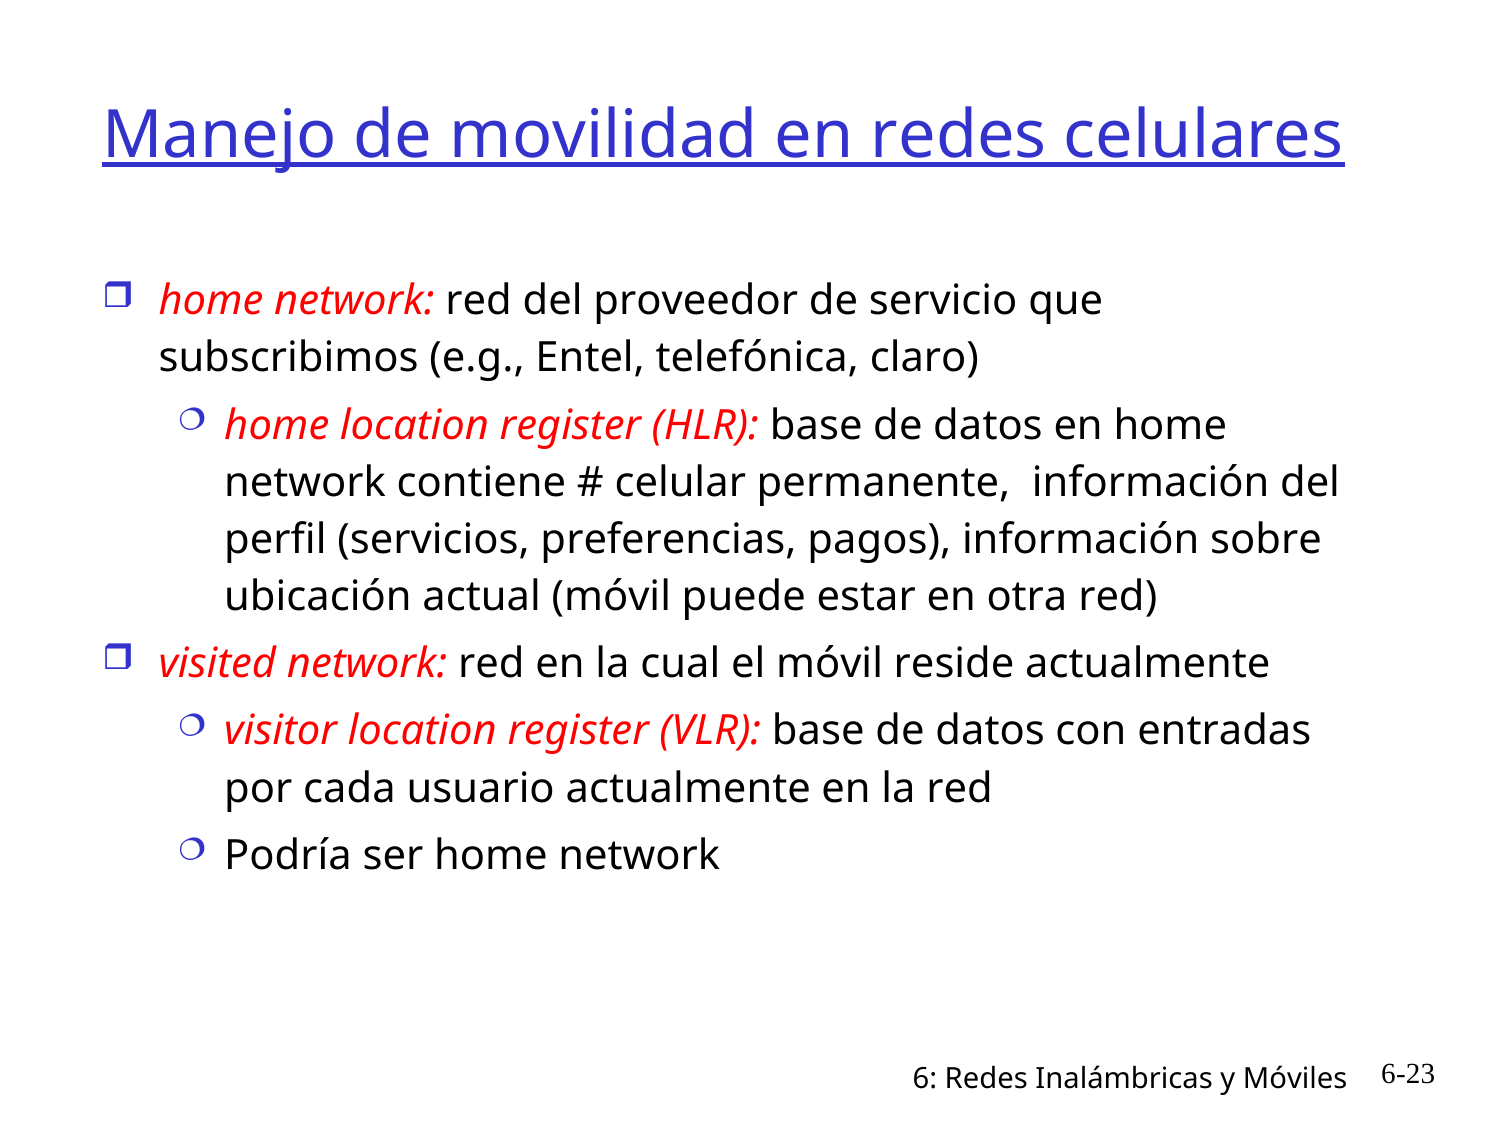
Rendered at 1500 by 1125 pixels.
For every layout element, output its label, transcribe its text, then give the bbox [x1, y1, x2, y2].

title Manejo de movilidad en redes celulares [87, 37, 1363, 225]
list home network: red del proveedor de servicio que subscribimos (e.g., Entel, telefónica, claro) home location register (HLR): base de datos en home network contiene # celular permanente, información del perfil (servicios, preferencias, pagos), información sobre ubicación actual (móvil puede estar en otra red) visited network: red en la cual el móvil reside actualmente visitor location register (VLR): base de datos con entradas por cada usuario actualmente en la red Podría ser home network [87, 262, 1388, 1026]
